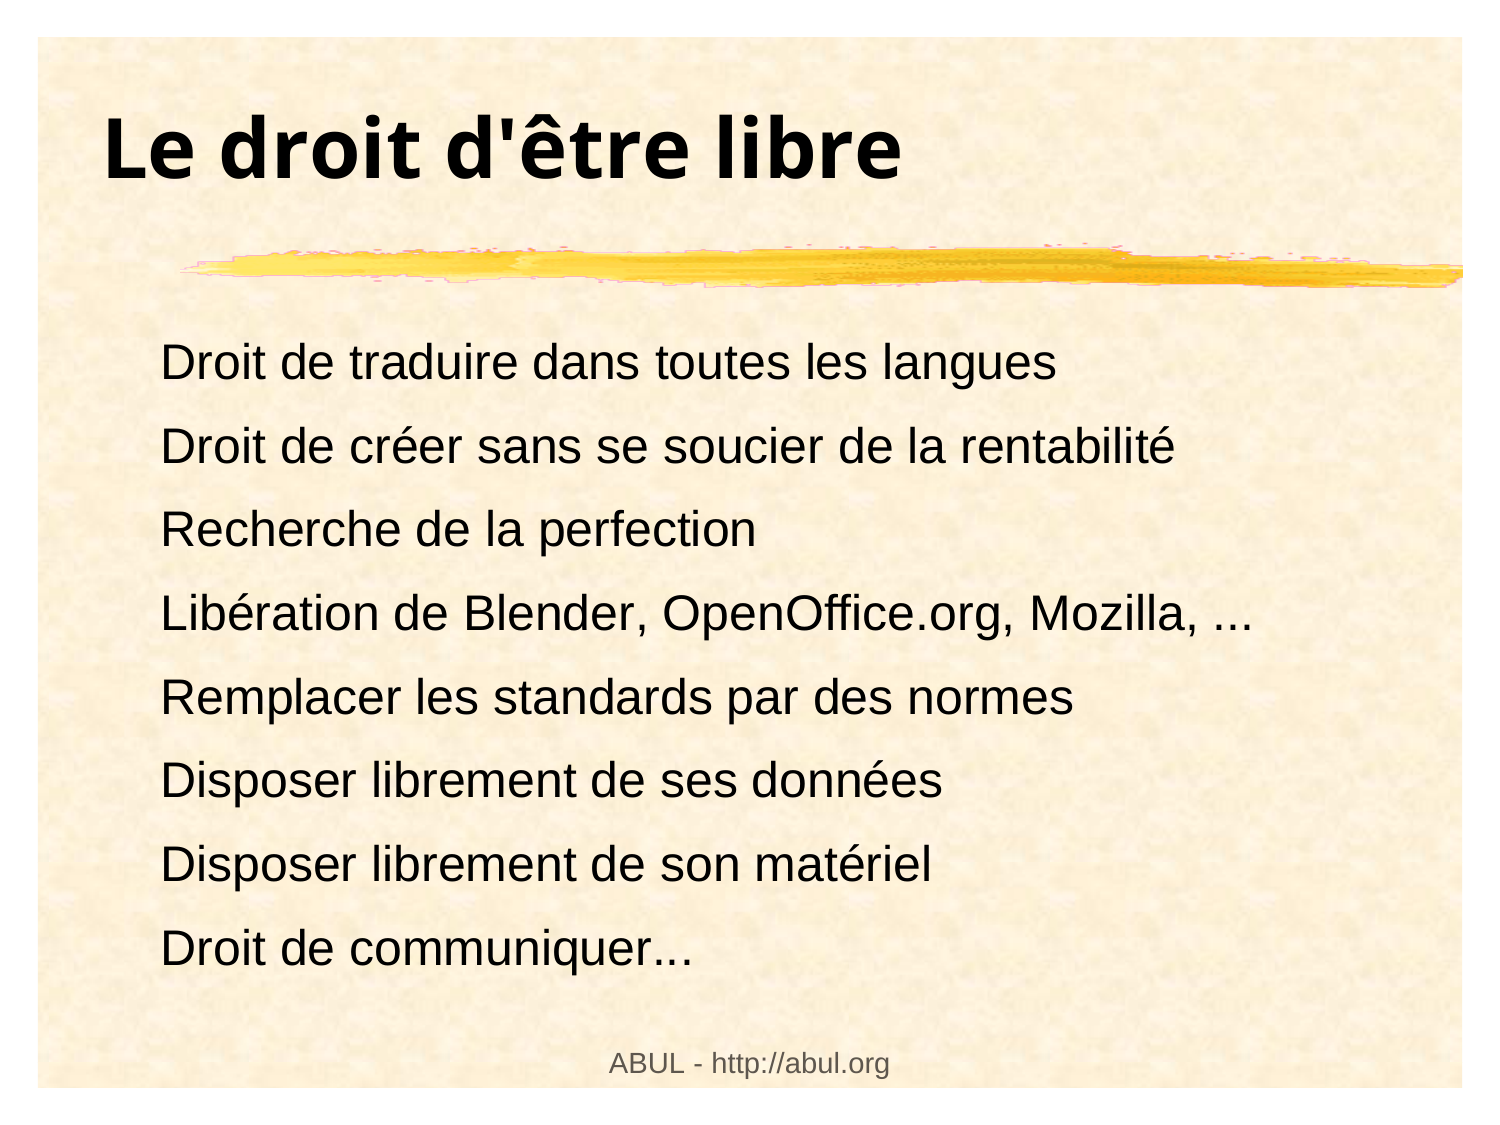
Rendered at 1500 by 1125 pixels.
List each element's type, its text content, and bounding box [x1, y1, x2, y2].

title Le droit d'être libre [101, 39, 1312, 253]
picture [37, 37, 1463, 1088]
text_box Droit de traduire dans toutes les langues Droit de créer sans se soucier de la rentabilité Recherche de la perfection Libération de Blender, OpenOffice.org, Mozilla, ... Remplacer les standards par des normes Disposer librement de ses données Disposer librement de son matériel Droit de communiquer... [160, 306, 1372, 1020]
